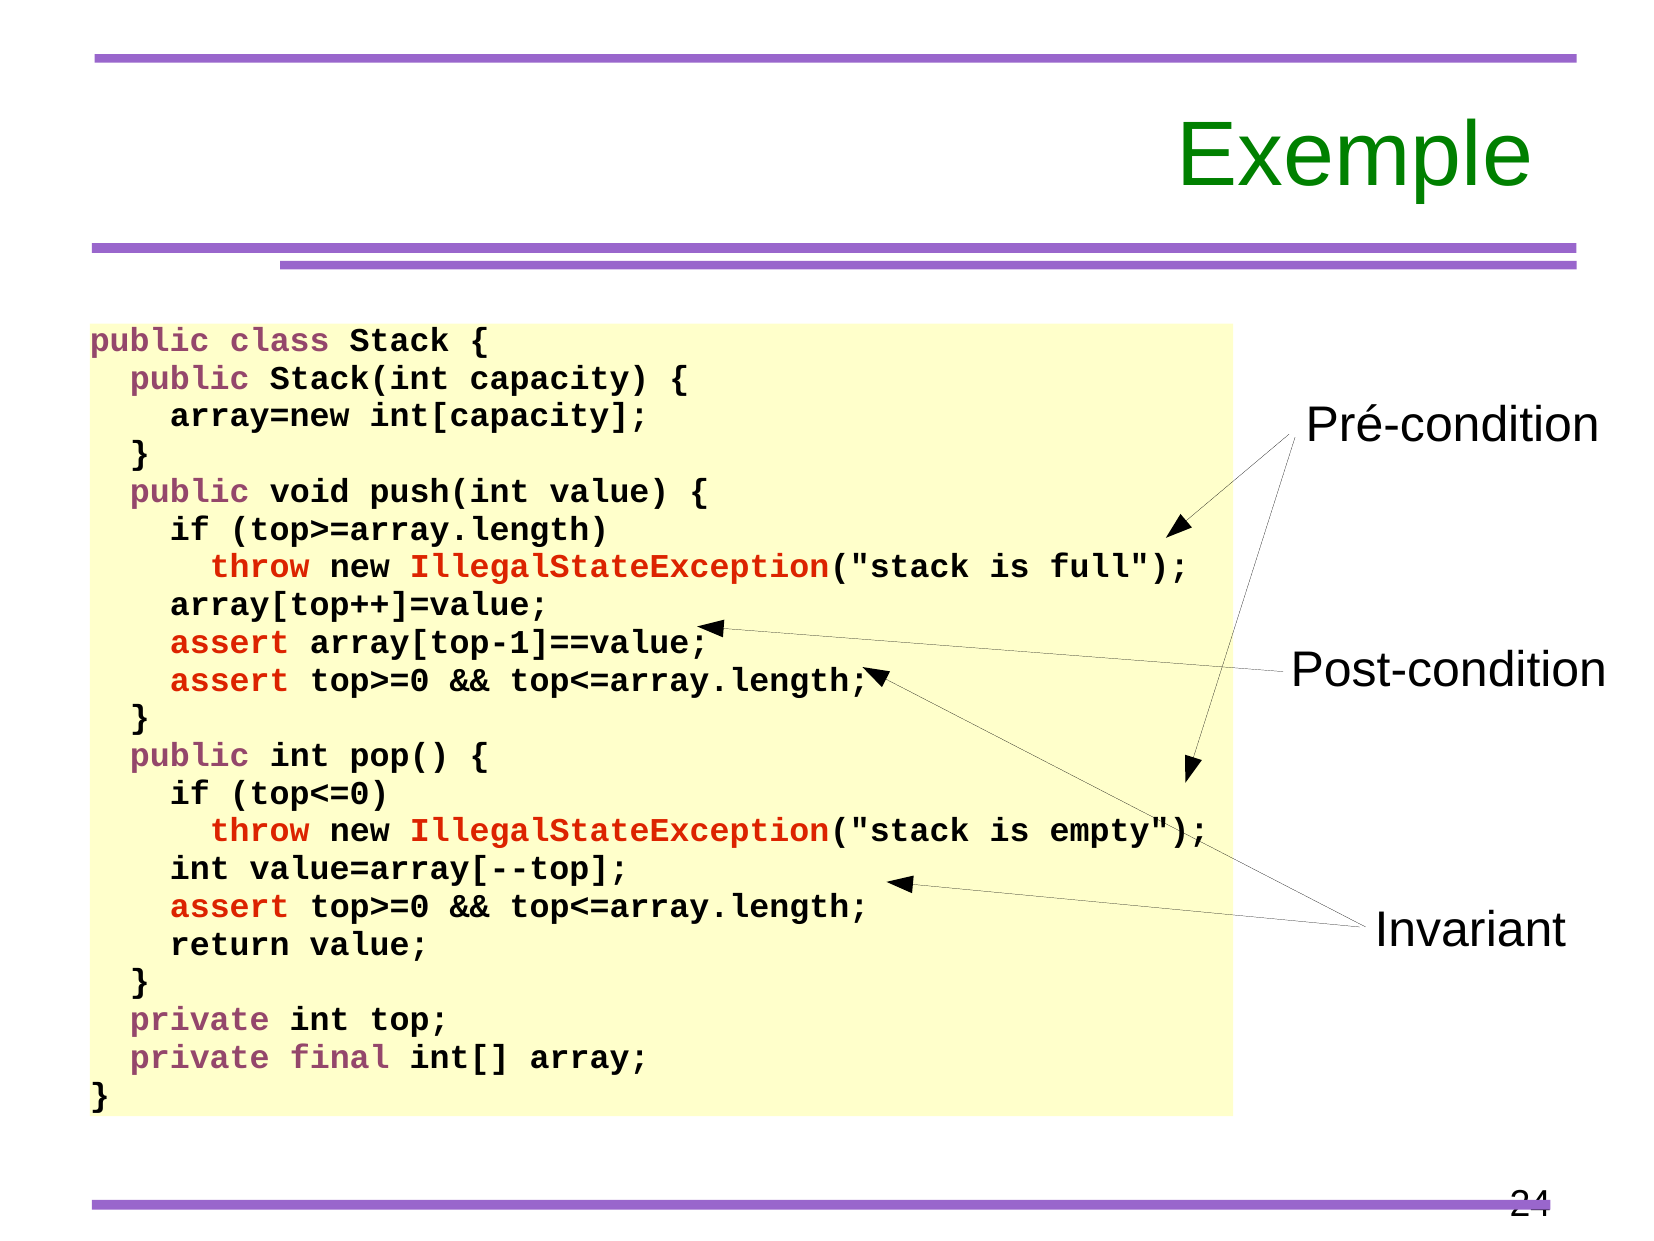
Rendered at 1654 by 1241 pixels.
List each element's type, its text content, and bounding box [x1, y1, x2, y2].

title Exemple [121, 49, 1534, 257]
text_box public class Stack { public Stack(int capacity) { array=new int[capacity]; } public void push(int value) { if (top>=array.length) throw new IllegalStateException("stack is full"); array[top++]=value; assert array[top-1]==value; assert top>=0 && top<=array.length; } public int pop() { if (top<=0) throw new IllegalStateException("stack is empty"); int value=array[--top]; assert top>=0 && top<=array.length; return value; } private int top; private final int[] array; } [89, 323, 1234, 1117]
text_box Pré-condition [1305, 396, 1601, 454]
text_box Invariant [1374, 901, 1567, 958]
text_box Post-condition [1290, 641, 1608, 698]
